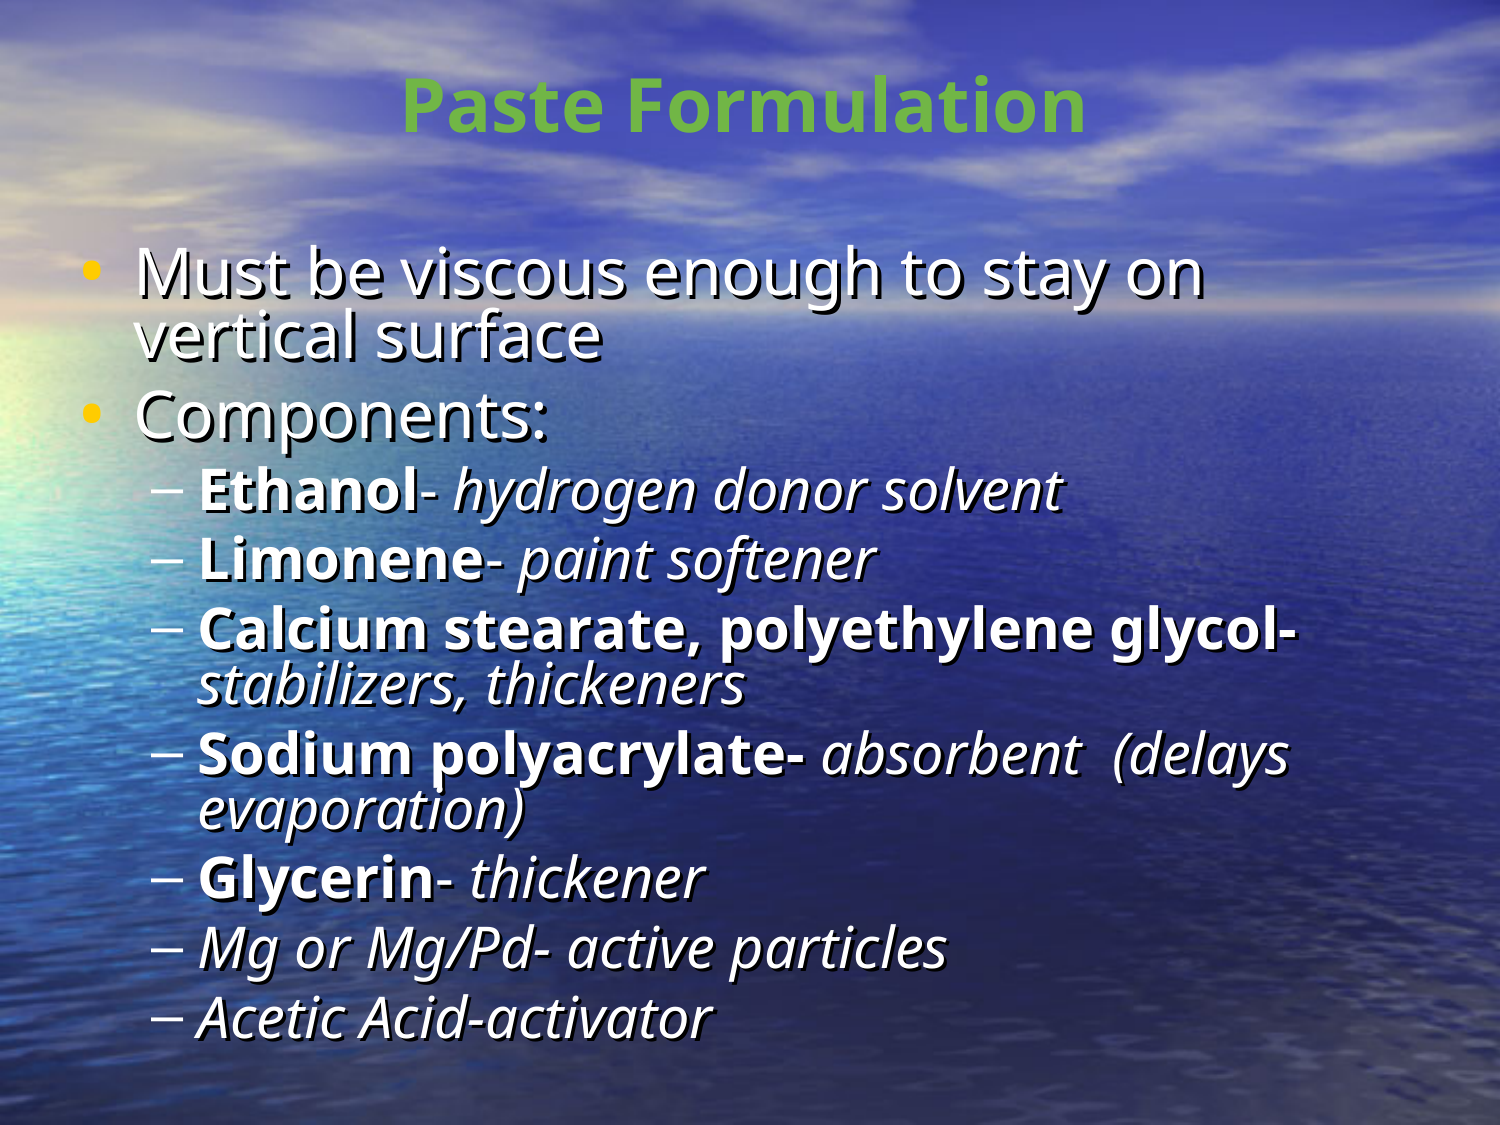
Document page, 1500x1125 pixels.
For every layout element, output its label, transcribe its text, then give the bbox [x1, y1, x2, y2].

list Must be viscous enough to stay on vertical surface Components: Ethanol- hydrogen donor solvent Limonene- paint softener Calcium stearate, polyethylene glycol- stabilizers, thickeners Sodium polyacrylate- absorbent (delays evaporation) Glycerin- thickener Mg or Mg/Pd- active particles Acetic Acid-activator [62, 237, 1376, 1063]
picture [0, 0, 1500, 1125]
text_box Paste Formulation [384, 49, 1105, 156]
